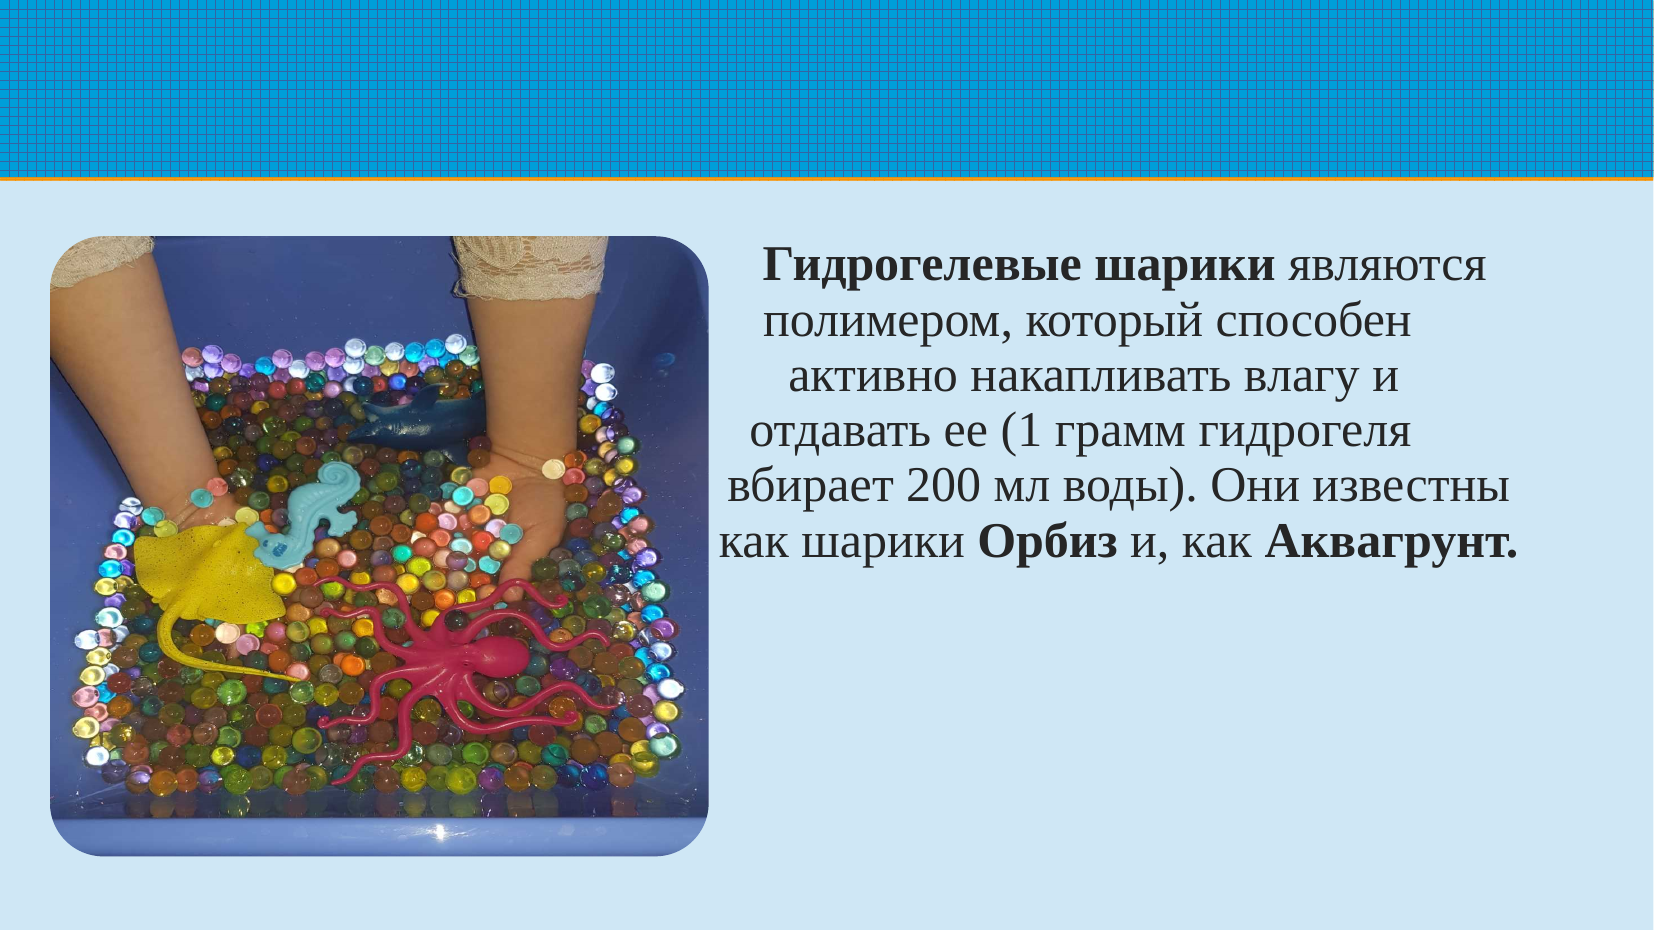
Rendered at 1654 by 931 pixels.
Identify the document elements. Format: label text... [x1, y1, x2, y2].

text_box [49, 236, 709, 857]
list Гидрогелевые шарики являются полимером, который способен активно накапливать влагу и отдавать ее (1 грамм гидрогеля вбирает 200 мл воды). Они известны как шарики Орбиз и, как Аквагрунт. [665, 236, 1565, 813]
